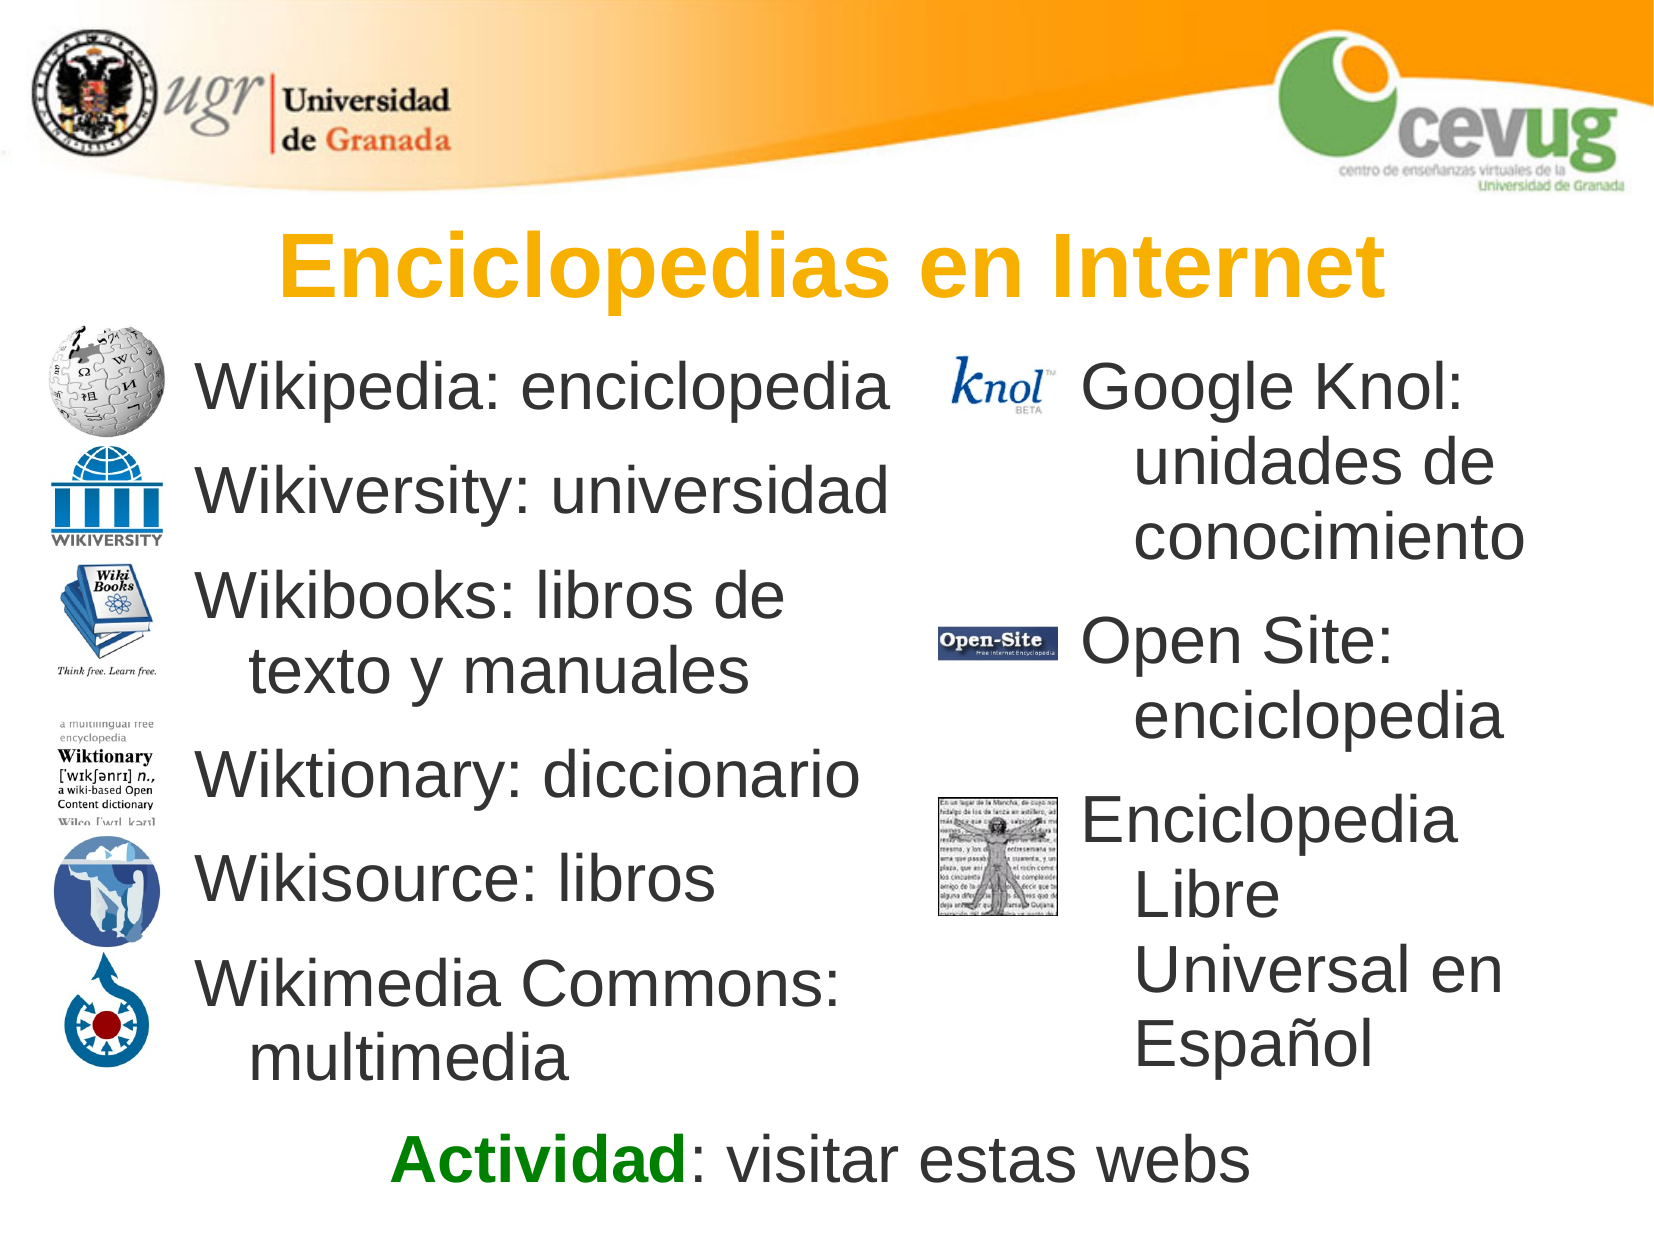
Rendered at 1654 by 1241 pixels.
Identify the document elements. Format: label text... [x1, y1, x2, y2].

list Google Knol: unidades de conocimiento Open Site: enciclopedia Enciclopedia Libre Universal en Español [1062, 349, 1572, 1168]
list Wikipedia: enciclopedia Wikiversity: universidad Wikibooks: libros de texto y manuales Wiktionary: diccionario Wikisource: libros Wikimedia Commons: multimedia [177, 349, 945, 1122]
picture [47, 714, 166, 1069]
picture [944, 324, 1063, 443]
title Enciclopedias en Internet [88, 177, 1577, 355]
picture [47, 324, 166, 556]
list Actividad: visitar estas webs [59, 1122, 1565, 1203]
picture [938, 797, 1058, 916]
picture [47, 560, 166, 680]
picture [938, 584, 1058, 703]
